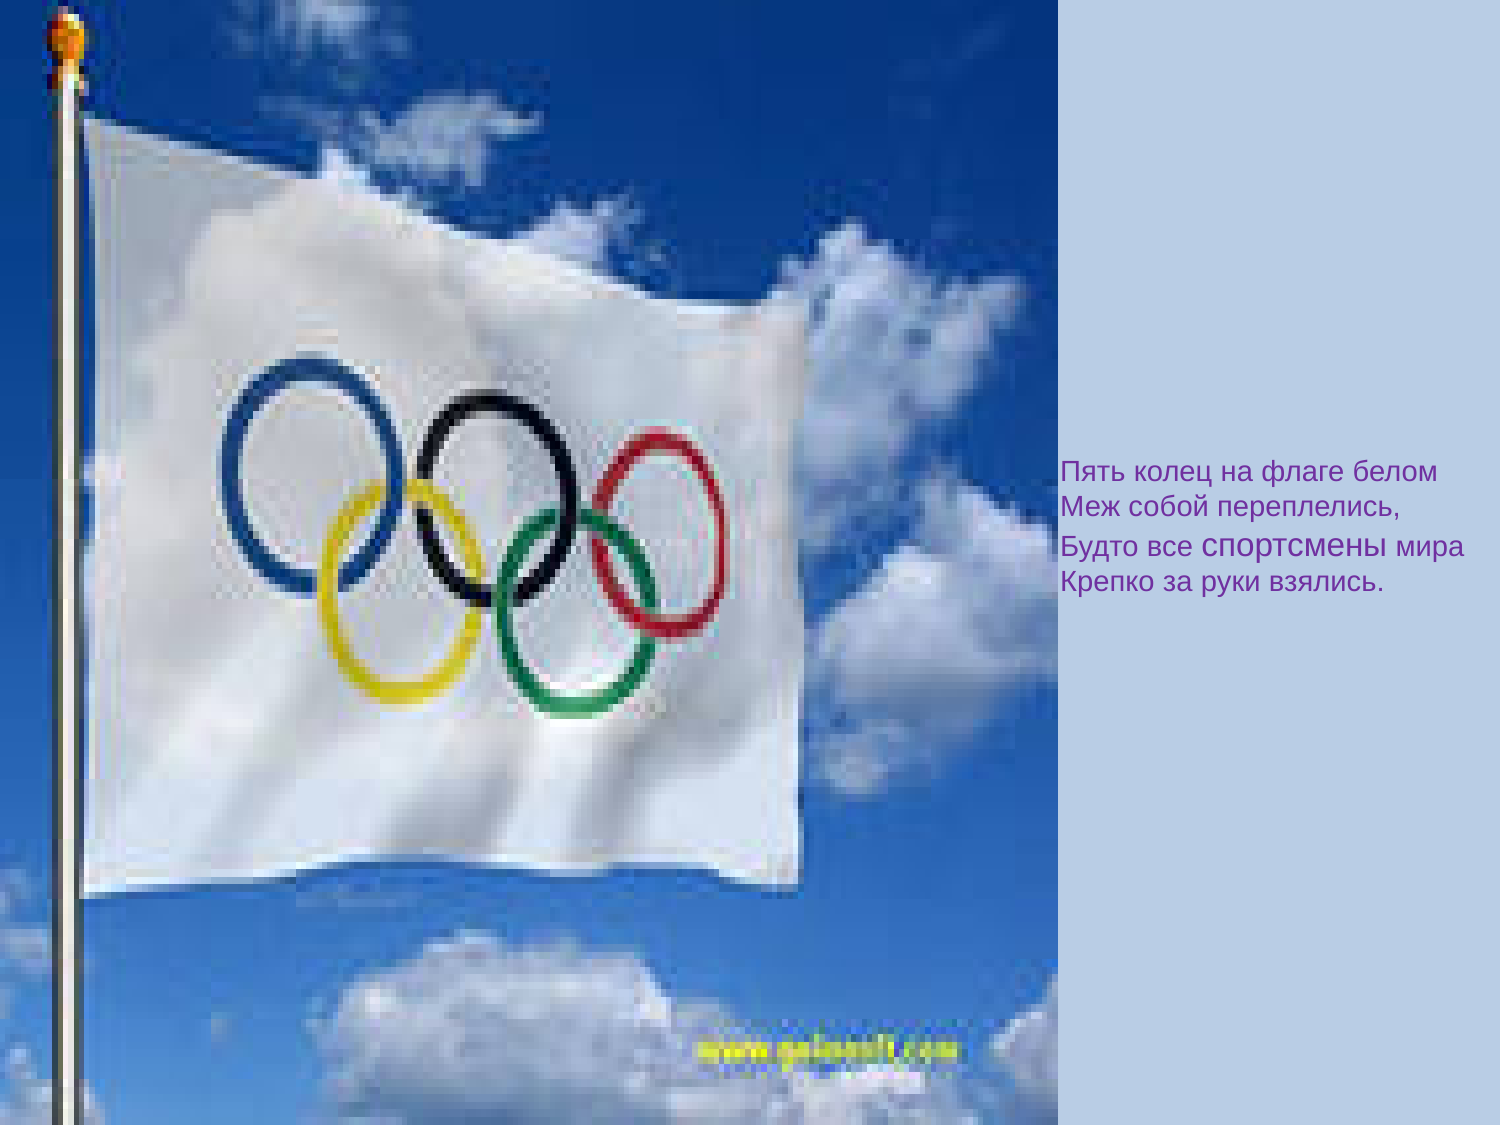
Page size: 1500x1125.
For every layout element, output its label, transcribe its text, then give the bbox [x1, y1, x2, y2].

picture [0, 0, 1058, 1125]
text_box Пять колец на флаге белом Меж собой переплелись, Будто все спортсмены мира Крепко за руки взялись. [1058, 445, 1500, 606]
